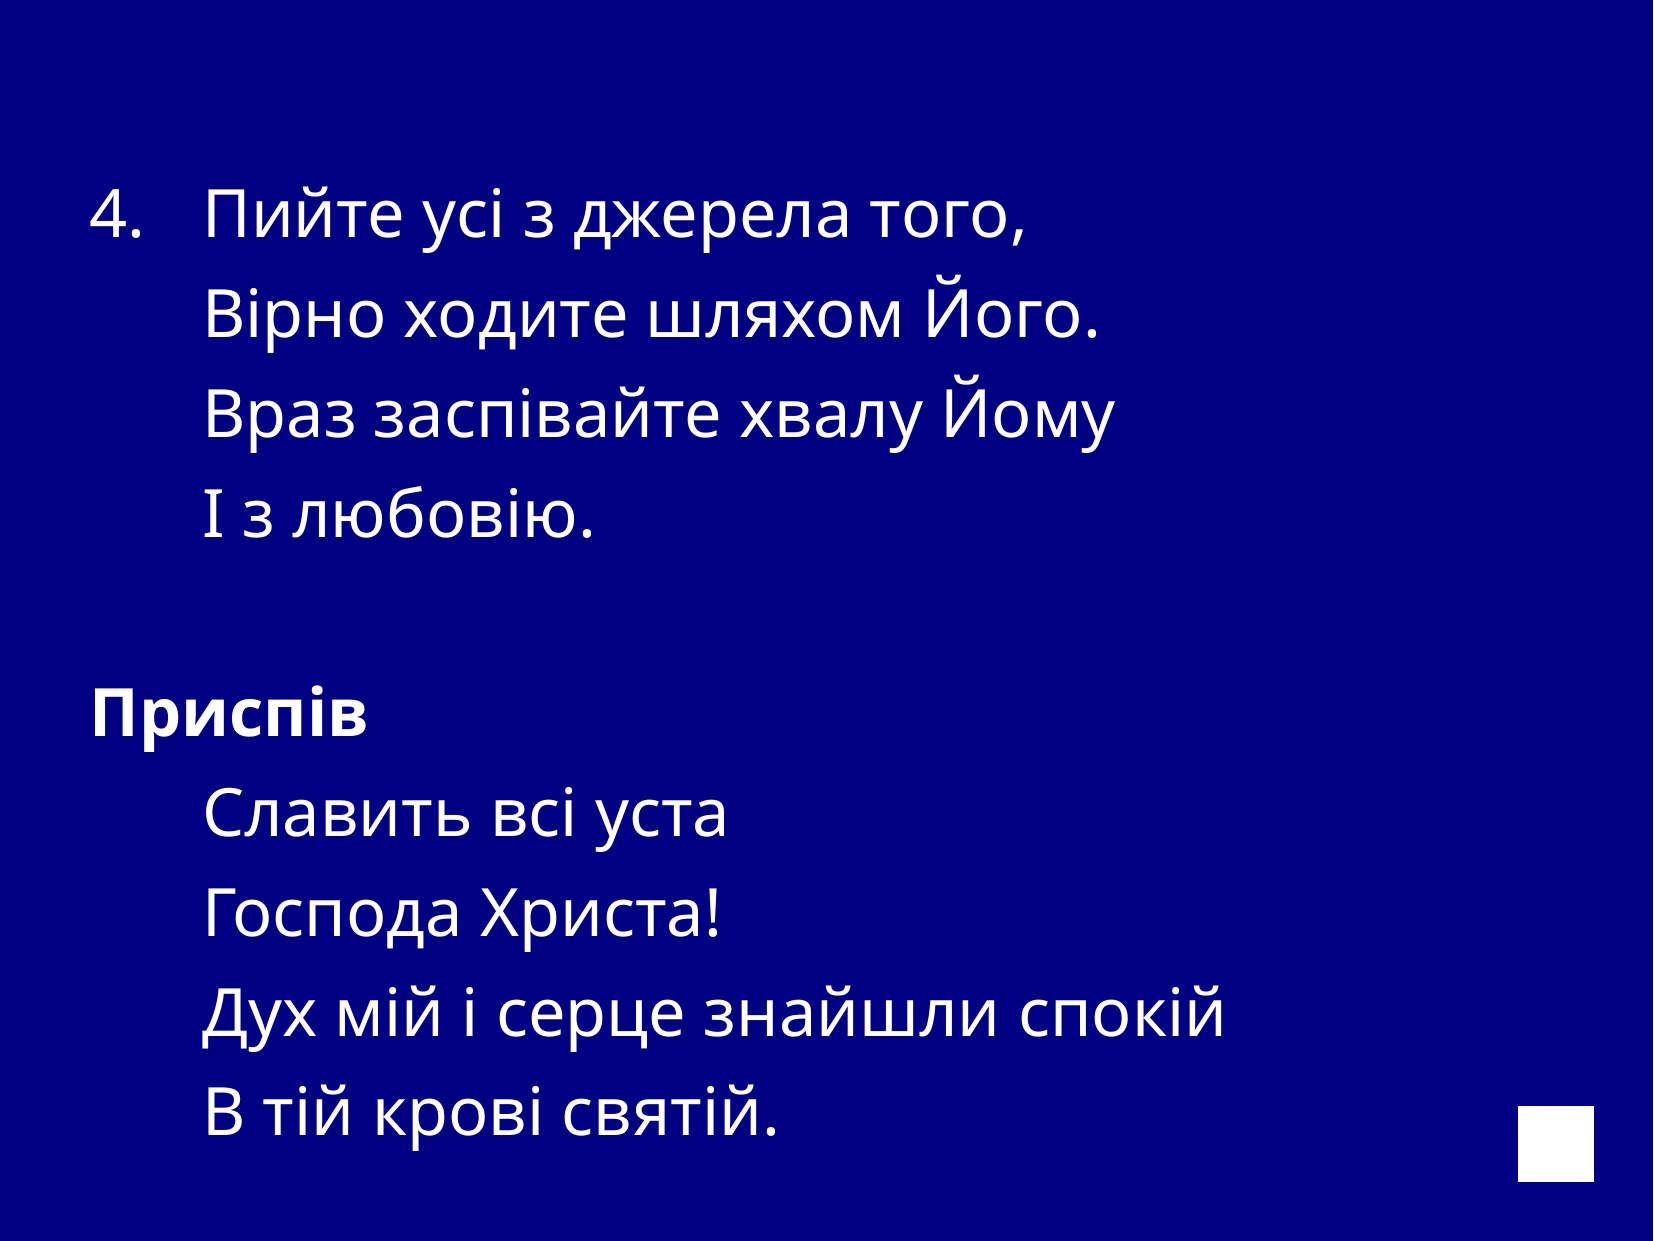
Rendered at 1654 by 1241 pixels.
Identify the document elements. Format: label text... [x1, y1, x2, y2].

text_box [1518, 1106, 1594, 1182]
text_box 4. Пийте усі з джерела того, Вірно ходите шляхом Його. Враз заспівайте хвалу Йому І з любовію. Приспів Славить всі уста Господа Христа! Дух мій і серце знайшли спокій В тій крові святій. [75, 150, 1576, 1163]
